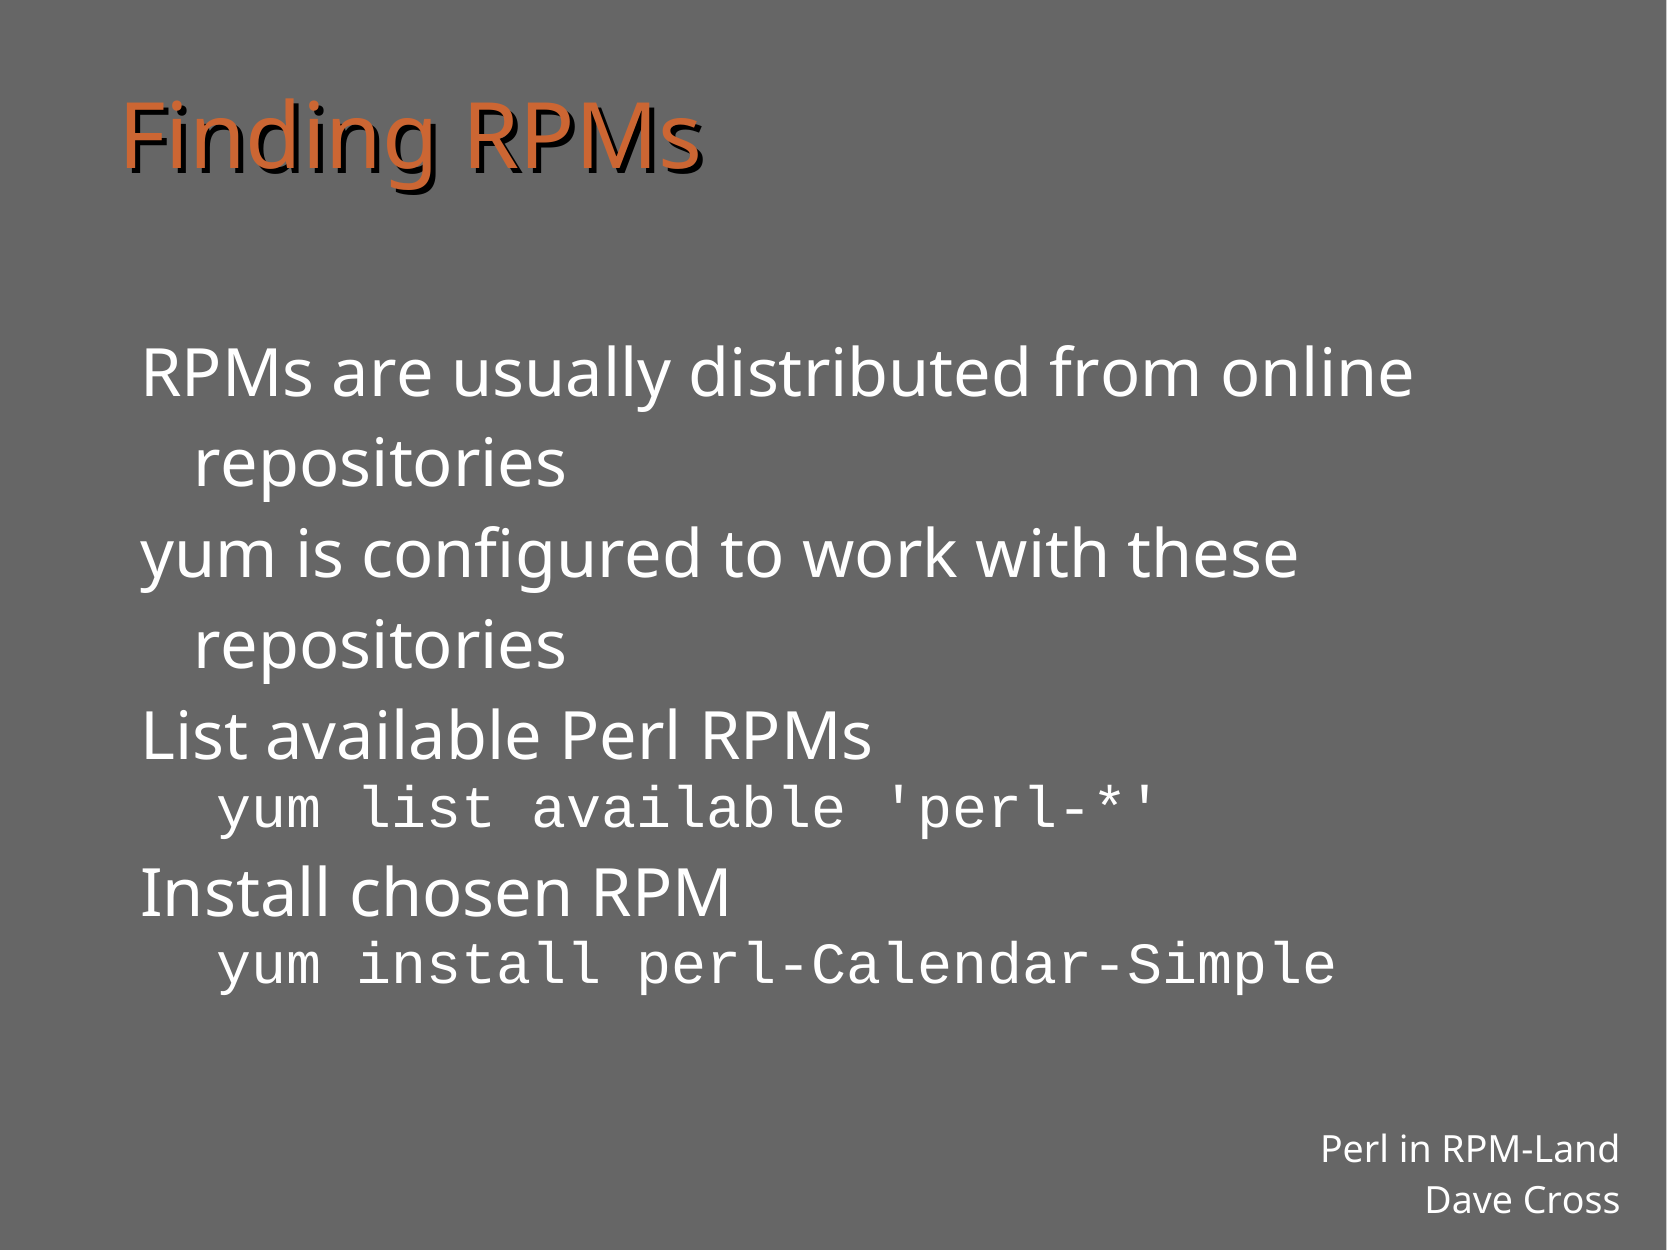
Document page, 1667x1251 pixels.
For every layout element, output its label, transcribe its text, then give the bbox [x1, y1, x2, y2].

title Finding RPMs [118, 59, 1542, 207]
list RPMs are usually distributed from online repositories yum is configured to work with these repositories List available Perl RPMs yum list available 'perl-*' Install chosen RPM yum install perl-Calendar-Simple [122, 324, 1546, 1123]
